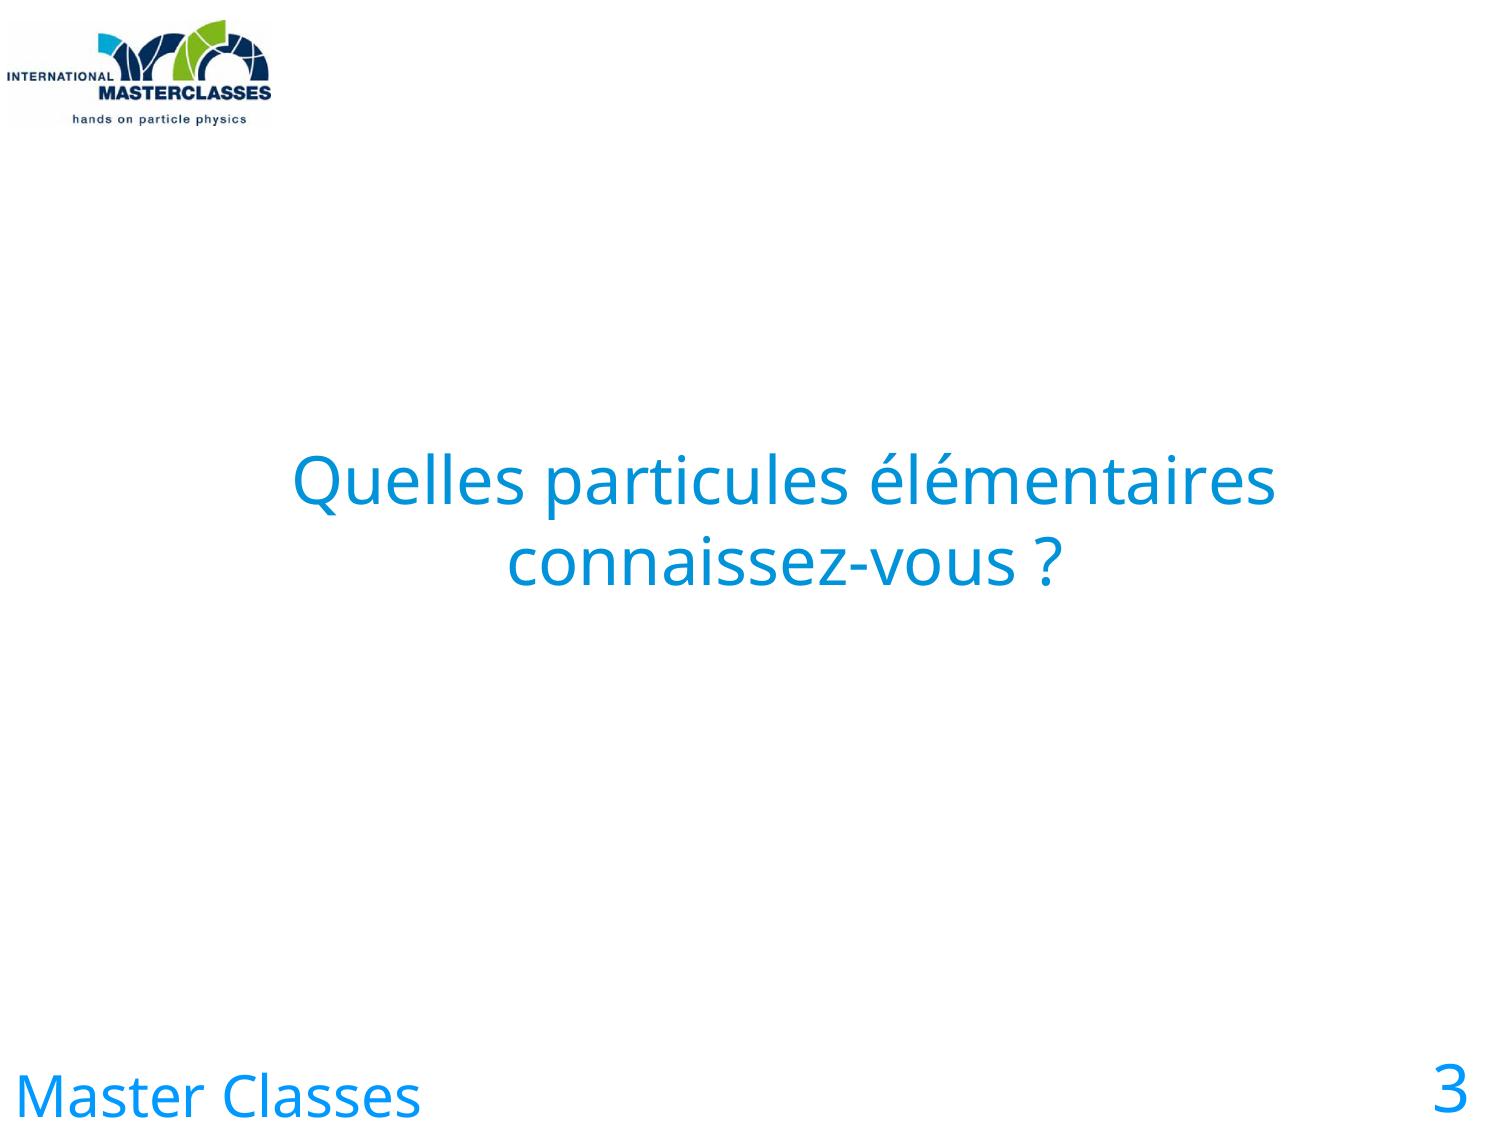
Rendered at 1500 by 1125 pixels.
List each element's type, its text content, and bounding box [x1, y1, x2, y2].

picture [2, 10, 280, 130]
subtitle Quelles particules élémentaires connaissez-vous ? [188, 94, 1382, 1004]
